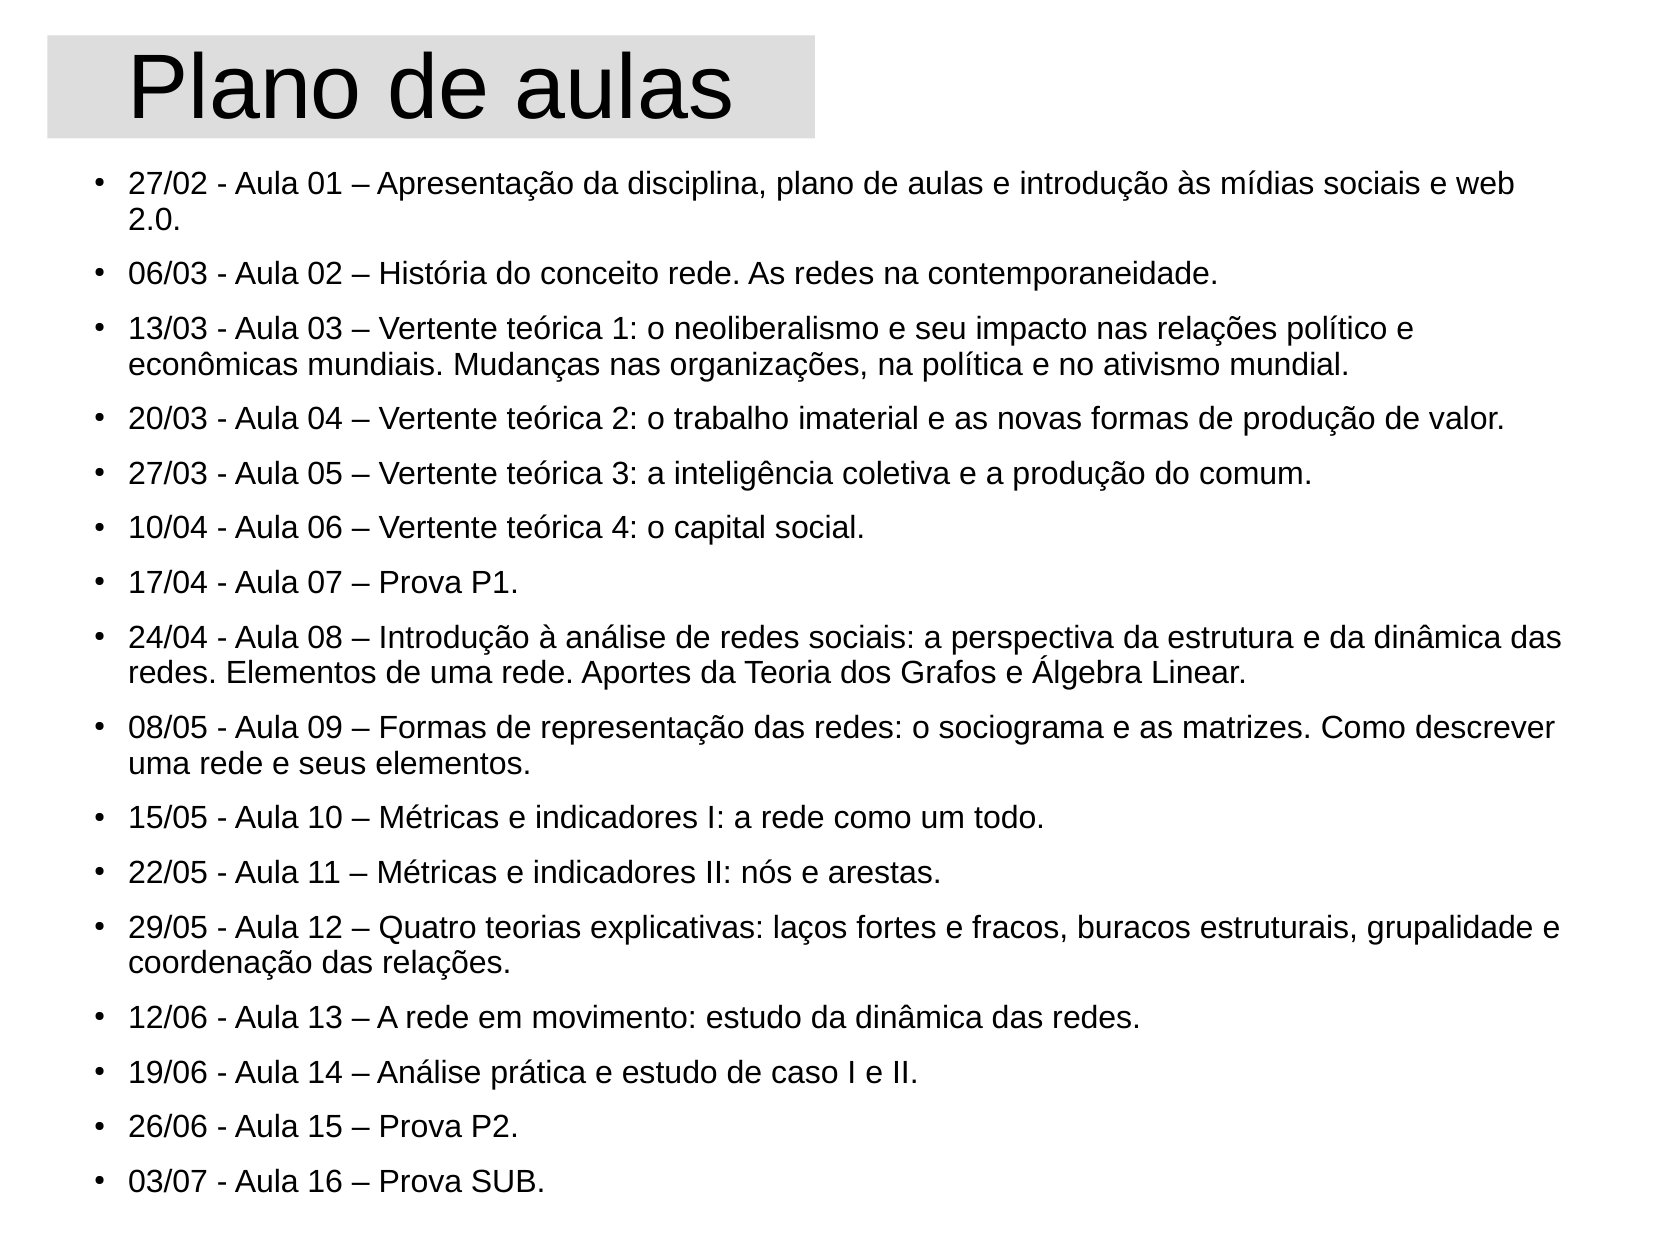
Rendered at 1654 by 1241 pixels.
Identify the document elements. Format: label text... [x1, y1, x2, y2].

title Plano de aulas [47, 35, 815, 139]
list 27/02 - Aula 01 – Apresentação da disciplina, plano de aulas e introdução às mídias sociais e web 2.0. 06/03 - Aula 02 – História do conceito rede. As redes na contemporaneidade. 13/03 - Aula 03 – Vertente teórica 1: o neoliberalismo e seu impacto nas relações político e econômicas mundiais. Mudanças nas organizações, na política e no ativismo mundial. 20/03 - Aula 04 – Vertente teórica 2: o trabalho imaterial e as novas formas de produção de valor. 27/03 - Aula 05 – Vertente teórica 3: a inteligência coletiva e a produção do comum. 10/04 - Aula 06 – Vertente teórica 4: o capital social. 17/04 - Aula 07 – Prova P1. 24/04 - Aula 08 – Introdução à análise de redes sociais: a perspectiva da estrutura e da dinâmica das redes. Elementos de uma rede. Aportes da Teoria dos Grafos e Álgebra Linear. 08/05 - Aula 09 – Formas de representação das redes: o sociograma e as matrizes. Como descrever uma rede e seus elementos. 15/05 - Aula 10 – Métricas e indicadores I: a rede como um todo. 22/05 - Aula 11 – Métricas e indicadores II: nós e arestas. 29/05 - Aula 12 – Quatro teorias explicativas: laços fortes e fracos, buracos estruturais, grupalidade e coordenação das relações. 12/06 - Aula 13 – A rede em movimento: estudo da dinâmica das redes. 19/06 - Aula 14 – Análise prática e estudo de caso I e II. 26/06 - Aula 15 – Prova P2. 03/07 - Aula 16 – Prova SUB. [82, 165, 1571, 1217]
